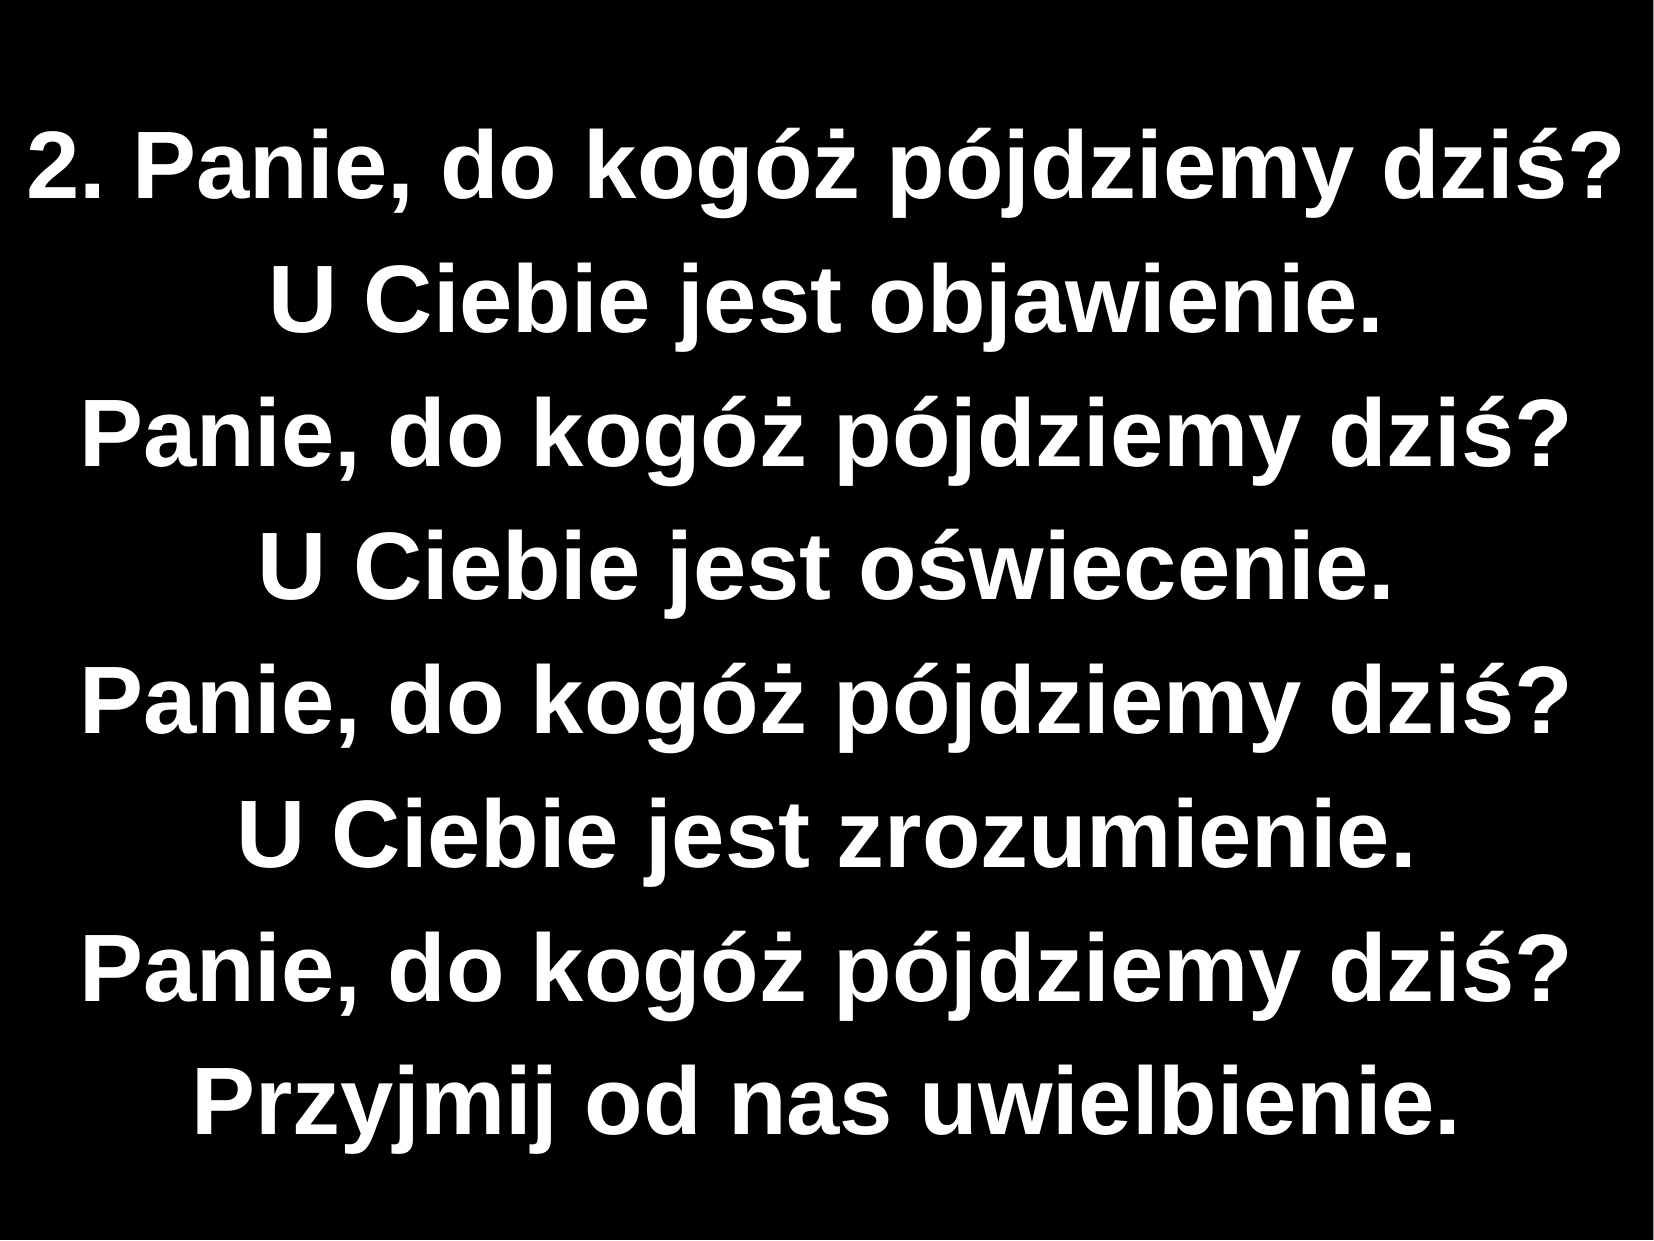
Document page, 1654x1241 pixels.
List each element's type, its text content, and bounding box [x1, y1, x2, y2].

subtitle 2. Panie, do kogóż pójdziemy dziś? U Ciebie jest objawienie. Panie, do kogóż pójdziemy dziś? U Ciebie jest oświecenie. Panie, do kogóż pójdziemy dziś? U Ciebie jest zrozumienie. Panie, do kogóż pójdziemy dziś? Przyjmij od nas uwielbienie. [0, 0, 1654, 1241]
